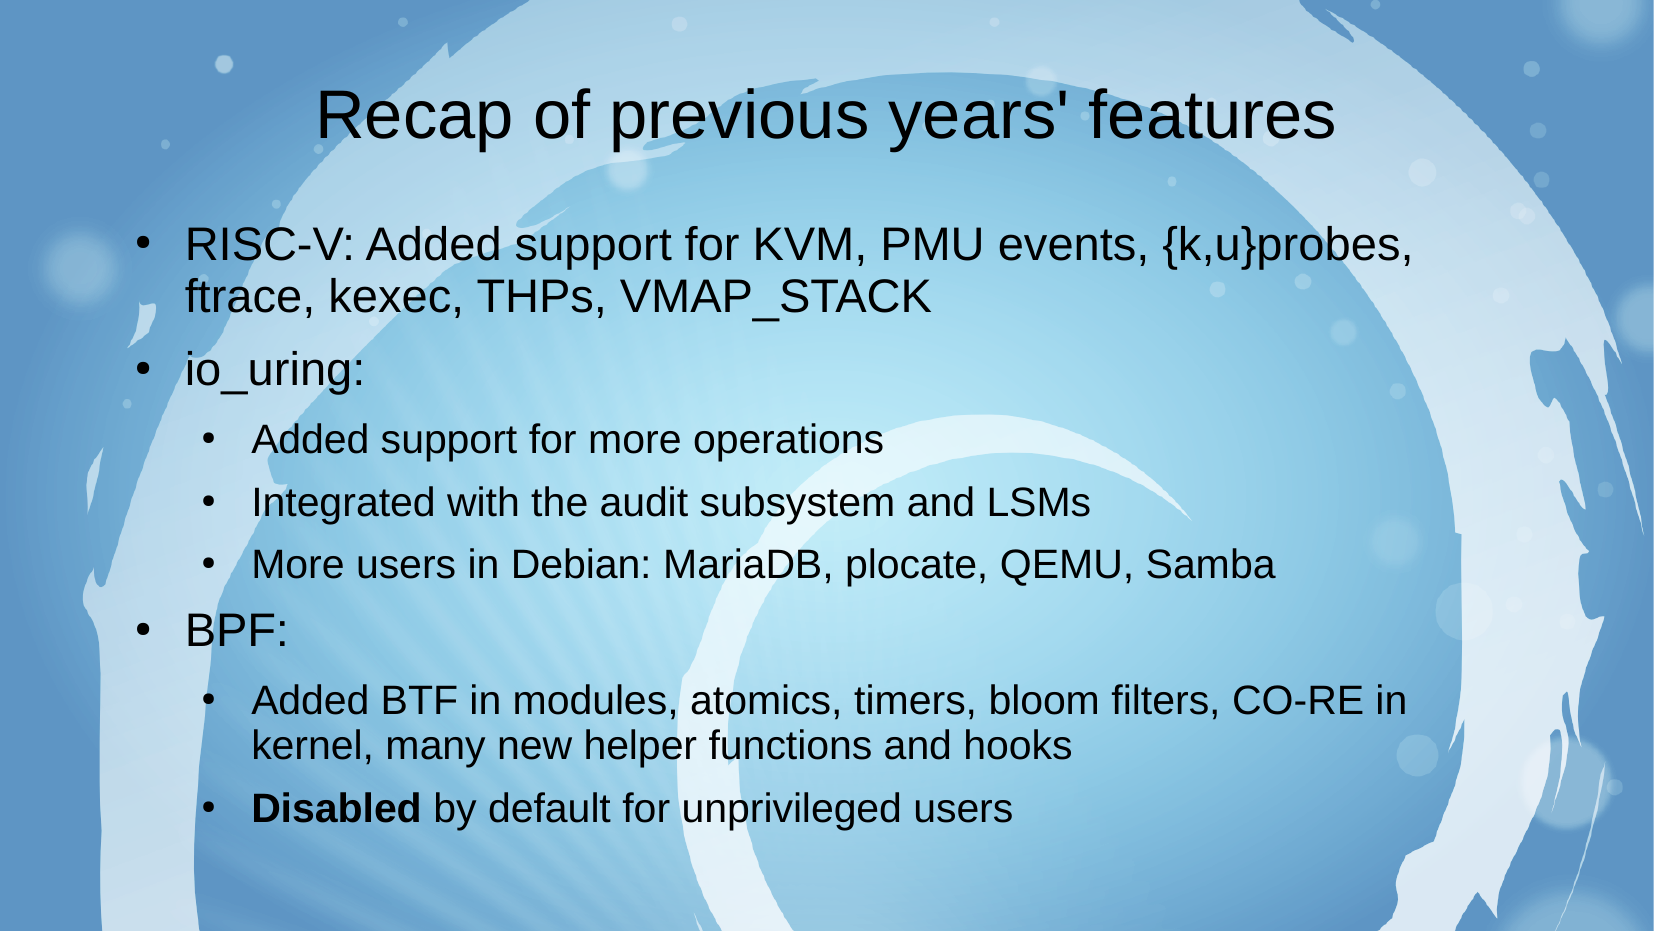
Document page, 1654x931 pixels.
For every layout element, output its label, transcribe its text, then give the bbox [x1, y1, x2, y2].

list RISC-V: Added support for KVM, PMU events, {k,u}probes, ftrace, kexec, THPs, VMAP_STACK io_uring: Added support for more operations Integrated with the audit subsystem and LSMs More users in Debian: MariaDB, plocate, QEMU, Samba BPF: Added BTF in modules, atomics, timers, bloom filters, CO-RE in kernel, many new helper functions and hooks Disabled by default for unprivileged users [118, 217, 1536, 832]
picture [0, 0, 1654, 931]
title Recap of previous years' features [118, 37, 1536, 193]
